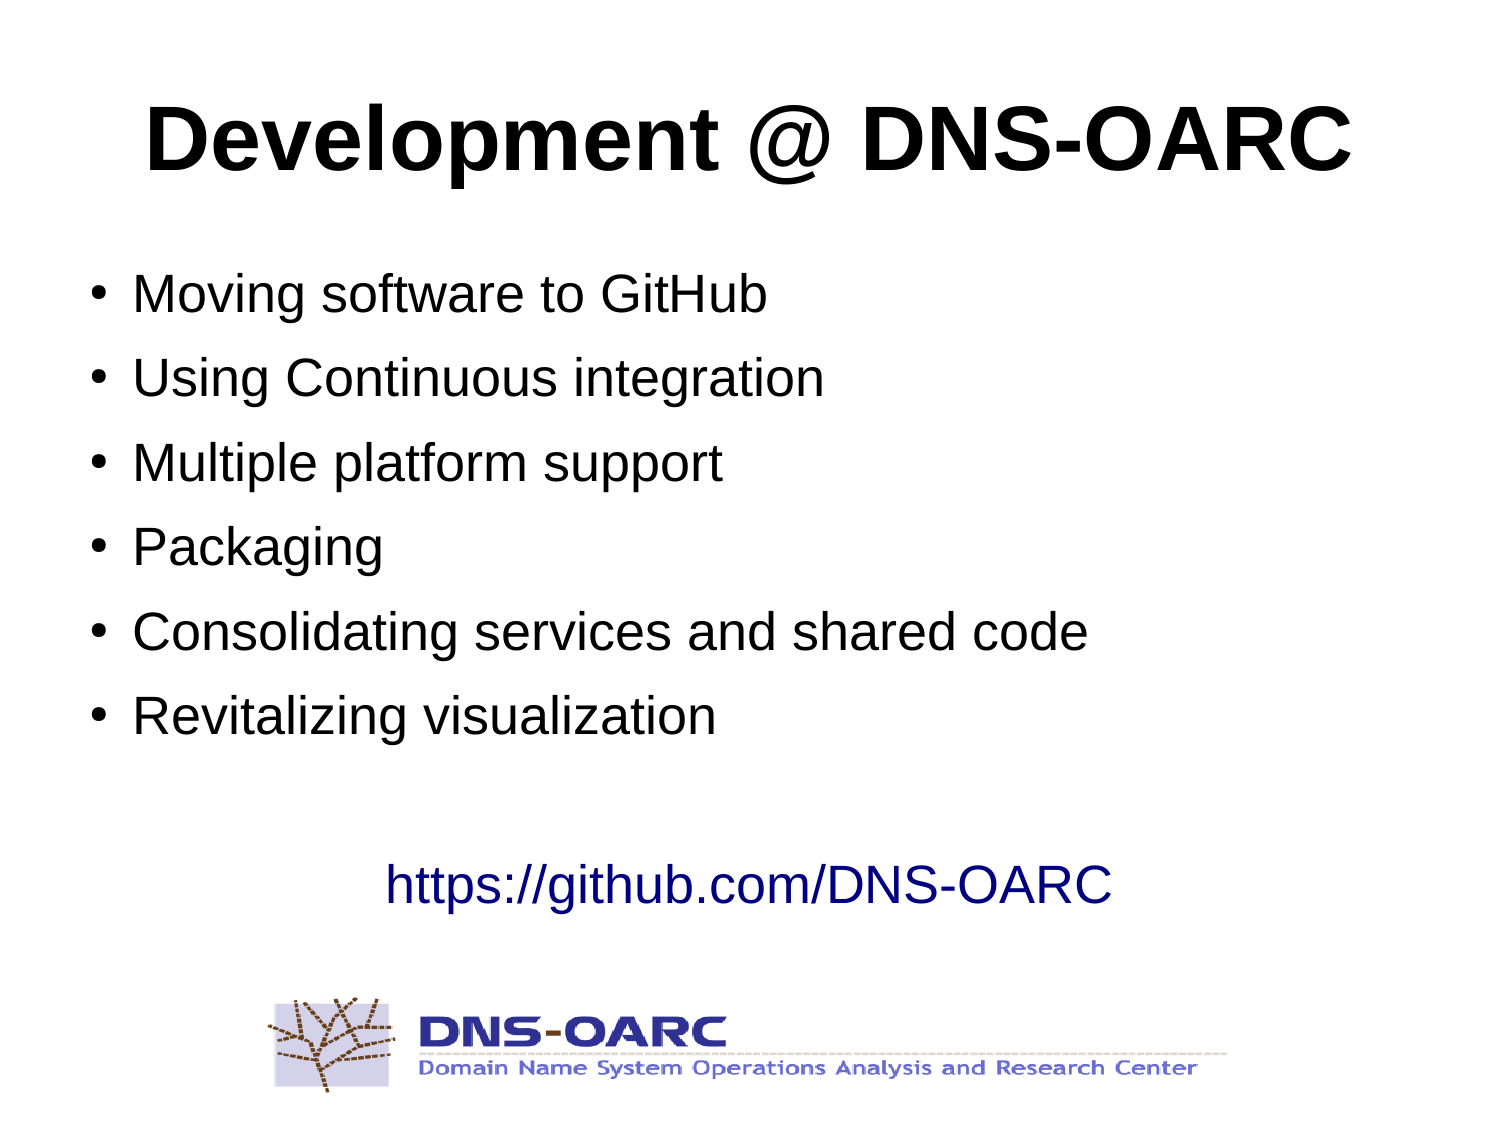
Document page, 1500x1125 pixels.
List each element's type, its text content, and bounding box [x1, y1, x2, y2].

picture [214, 991, 1259, 1099]
list Moving software to GitHub Using Continuous integration Multiple platform support Packaging Consolidating services and shared code Revitalizing visualization https://github.com/DNS-OARC [75, 263, 1425, 916]
title Development @ DNS-OARC [75, 44, 1425, 233]
